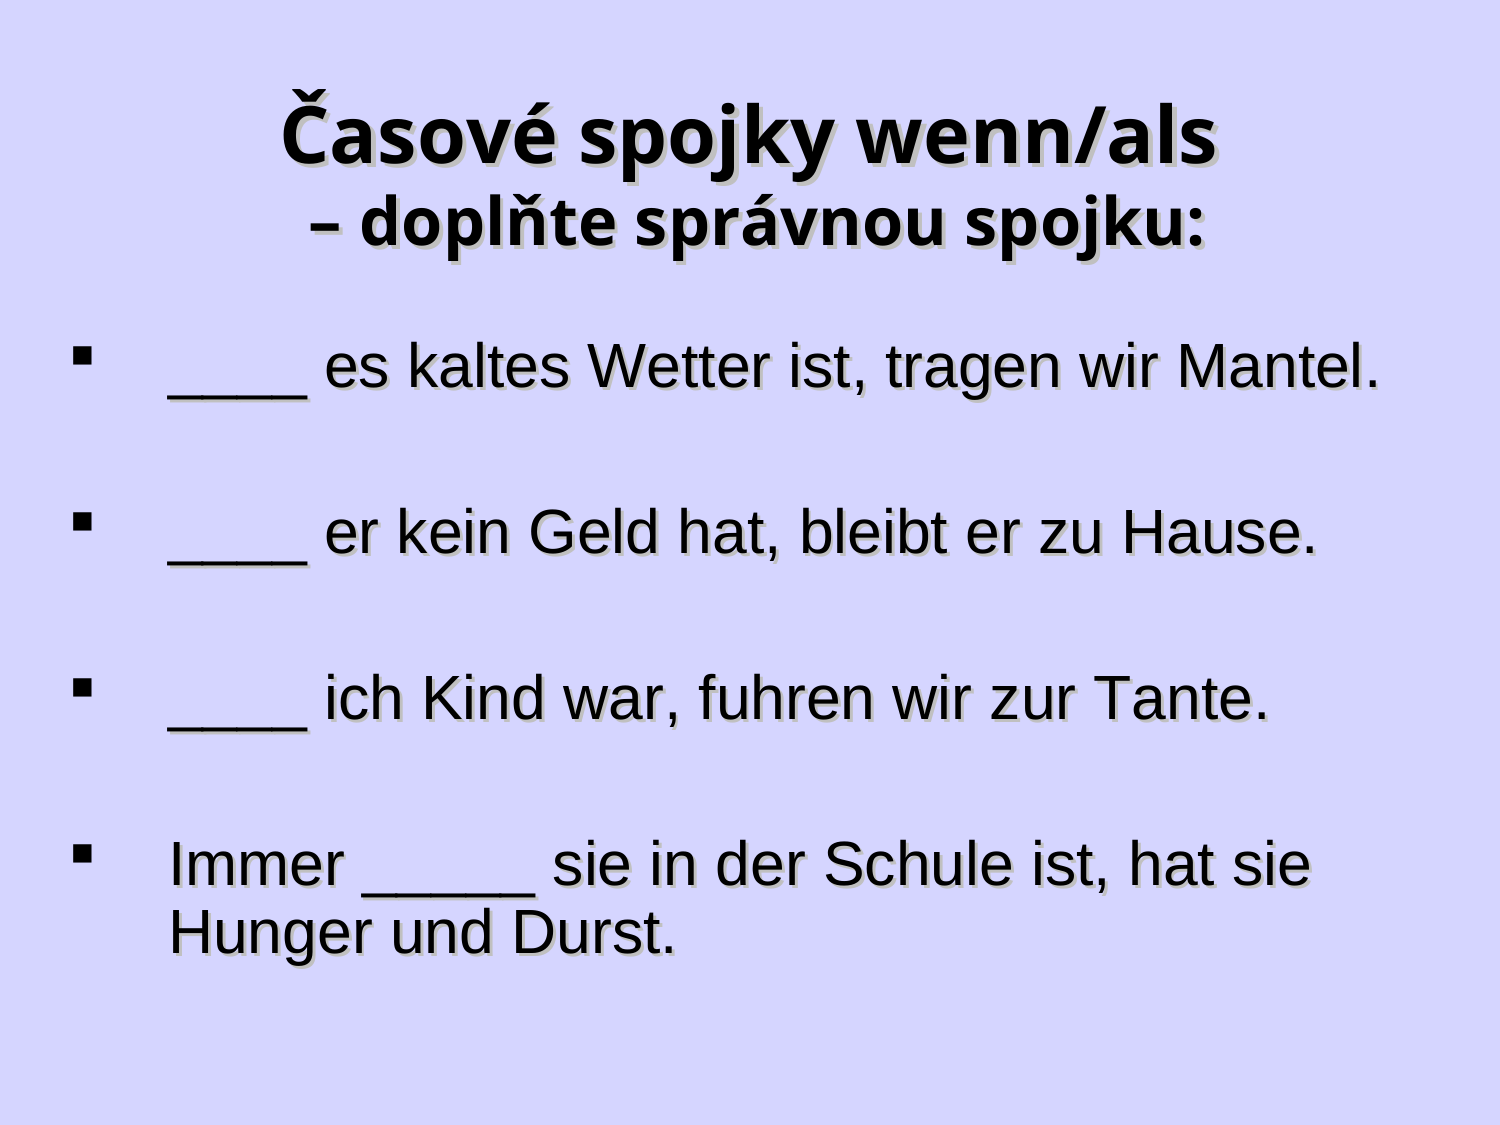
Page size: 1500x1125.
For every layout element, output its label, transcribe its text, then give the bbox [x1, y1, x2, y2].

title Časové spojky wenn/als – doplňte správnou spojku: [64, 40, 1451, 303]
list ____ es kaltes Wetter ist, tragen wir Mantel. ____ er kein Geld hat, bleibt er zu Hause. ____ ich Kind war, fuhren wir zur Tante. Immer _____ sie in der Schule ist, hat sie Hunger und Durst. [53, 326, 1418, 1024]
